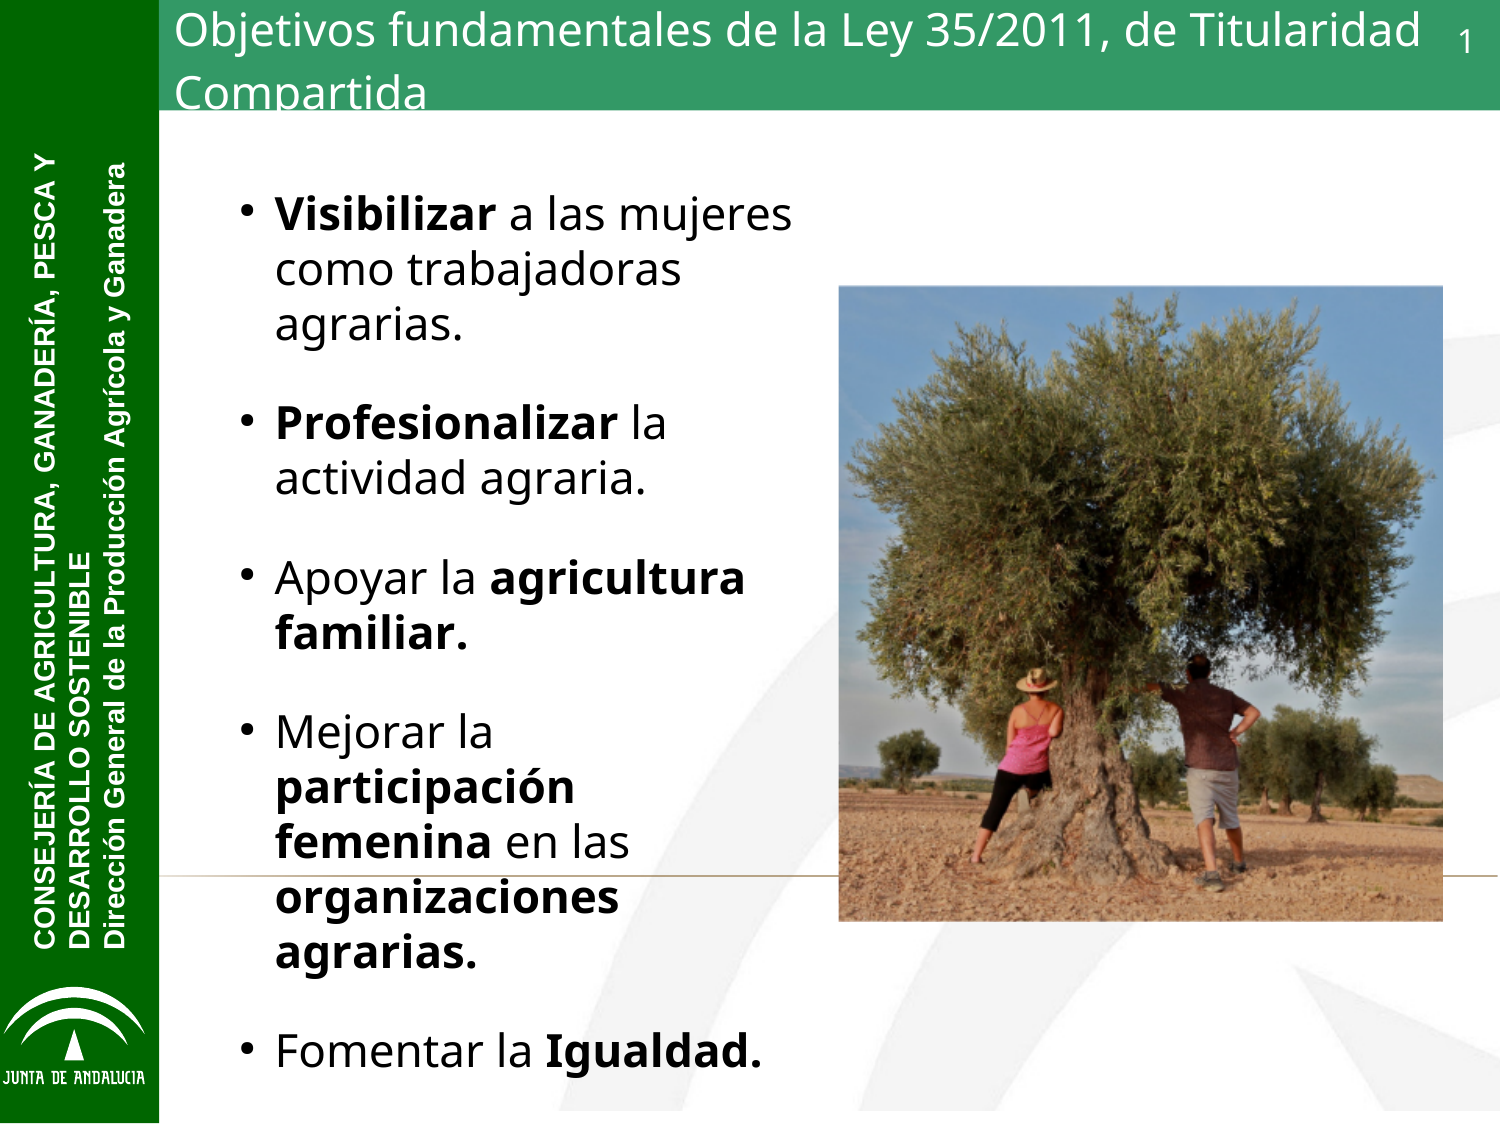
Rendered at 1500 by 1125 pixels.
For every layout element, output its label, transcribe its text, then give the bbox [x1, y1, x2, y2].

picture [425, 186, 1500, 1111]
text_box Visibilizar a las mujeres como trabajadoras agrarias. Profesionalizar la actividad agraria. Apoyar la agricultura familiar. Mejorar la participación femenina en las organizaciones agrarias. Fomentar la Igualdad. Mejorar la calidad de vida del medio rural. [224, 177, 815, 1074]
text_box 1 [1442, 12, 1489, 68]
text_box Objetivos fundamentales de la Ley 35/2011, de Titularidad Compartida [158, 0, 1500, 111]
